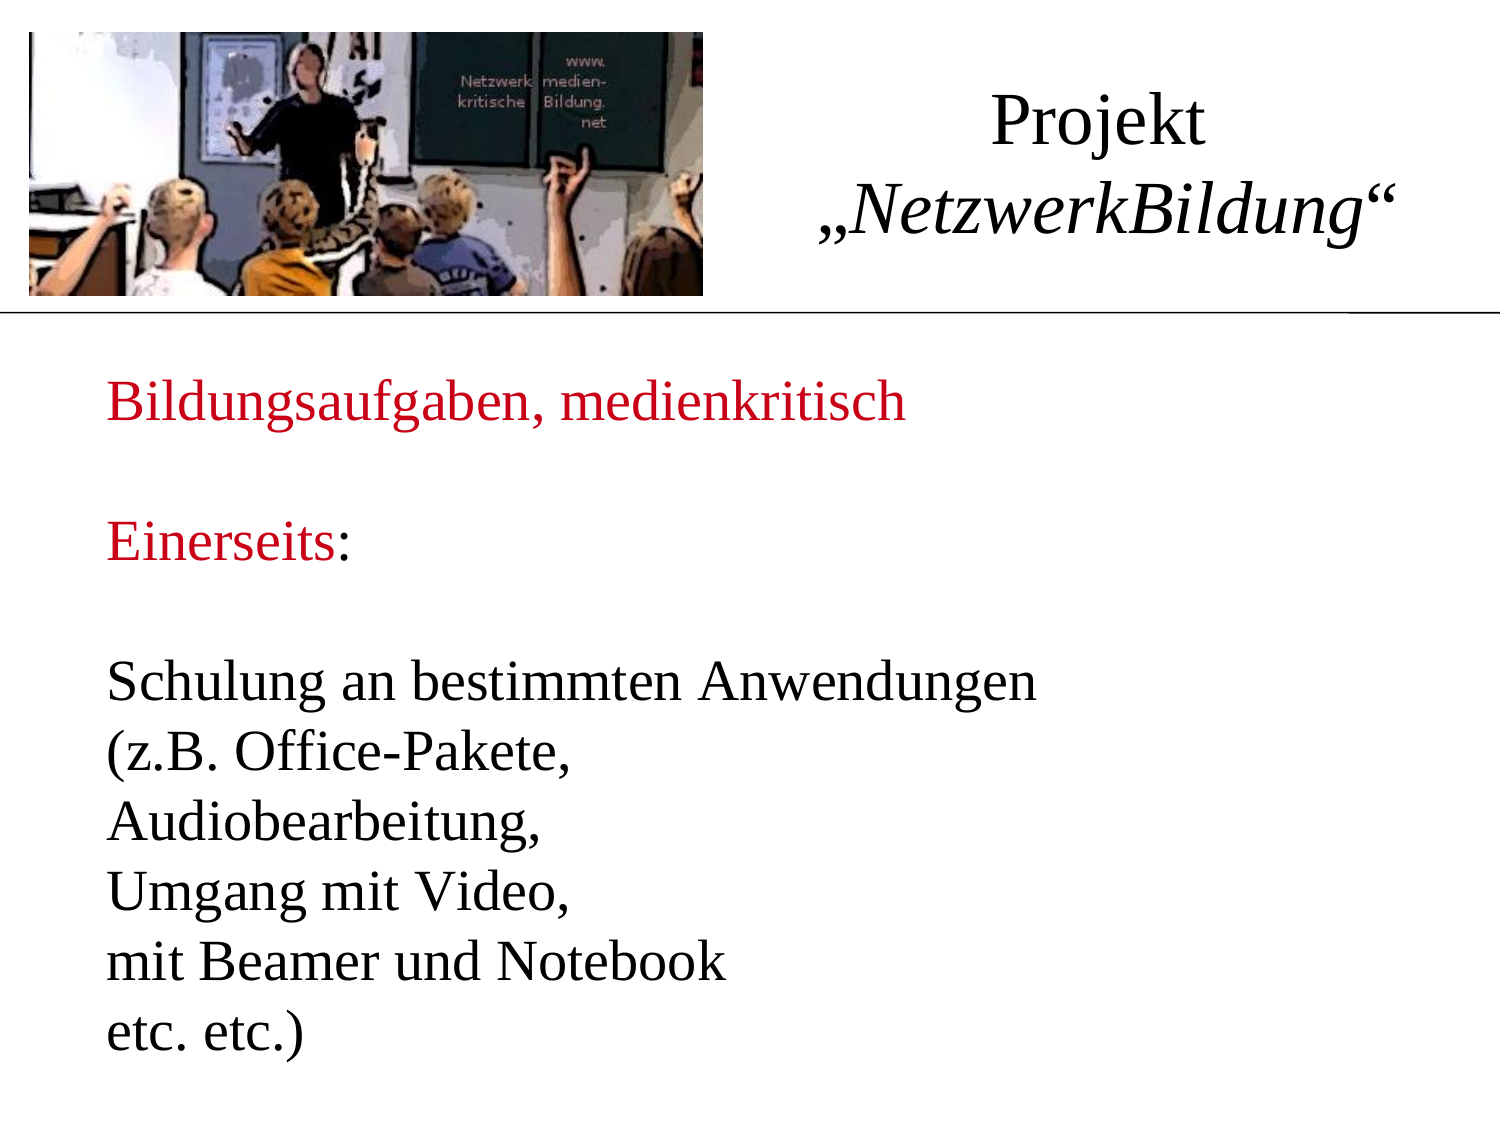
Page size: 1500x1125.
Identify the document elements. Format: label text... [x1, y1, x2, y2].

text_box Bildungsaufgaben, medienkritisch Einerseits: Schulung an bestimmten Anwendungen (z.B. Office-Pakete, Audiobearbeitung, Umgang mit Video, mit Beamer und Notebook etc. etc.)‏ [91, 354, 1447, 1070]
picture [29, 32, 703, 296]
text_box Projekt „NetzwerkBildung“ [801, 65, 1414, 259]
